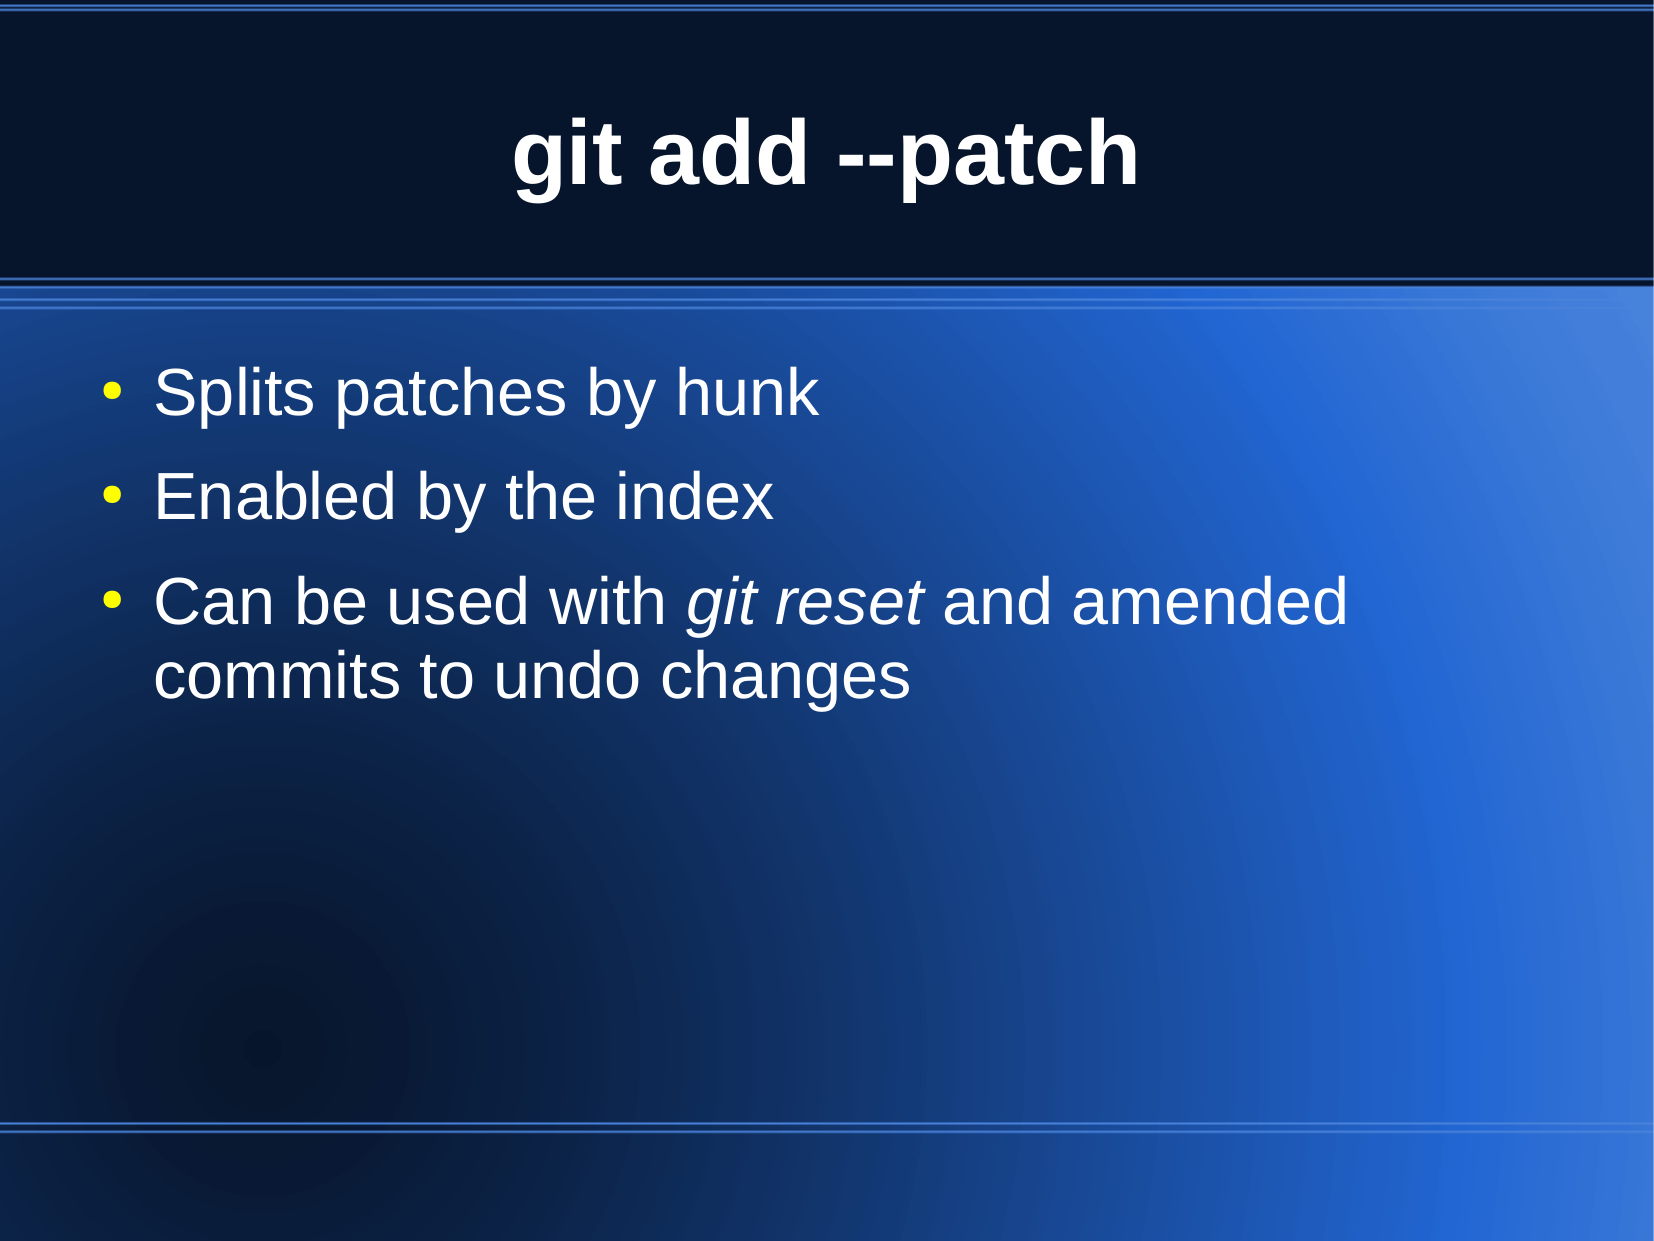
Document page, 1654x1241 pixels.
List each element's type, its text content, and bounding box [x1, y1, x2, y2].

list Splits patches by hunk Enabled by the index Can be used with git reset and amended commits to undo changes [82, 355, 1571, 1043]
picture [0, 0, 1654, 1241]
title git add --patch [82, 56, 1571, 250]
